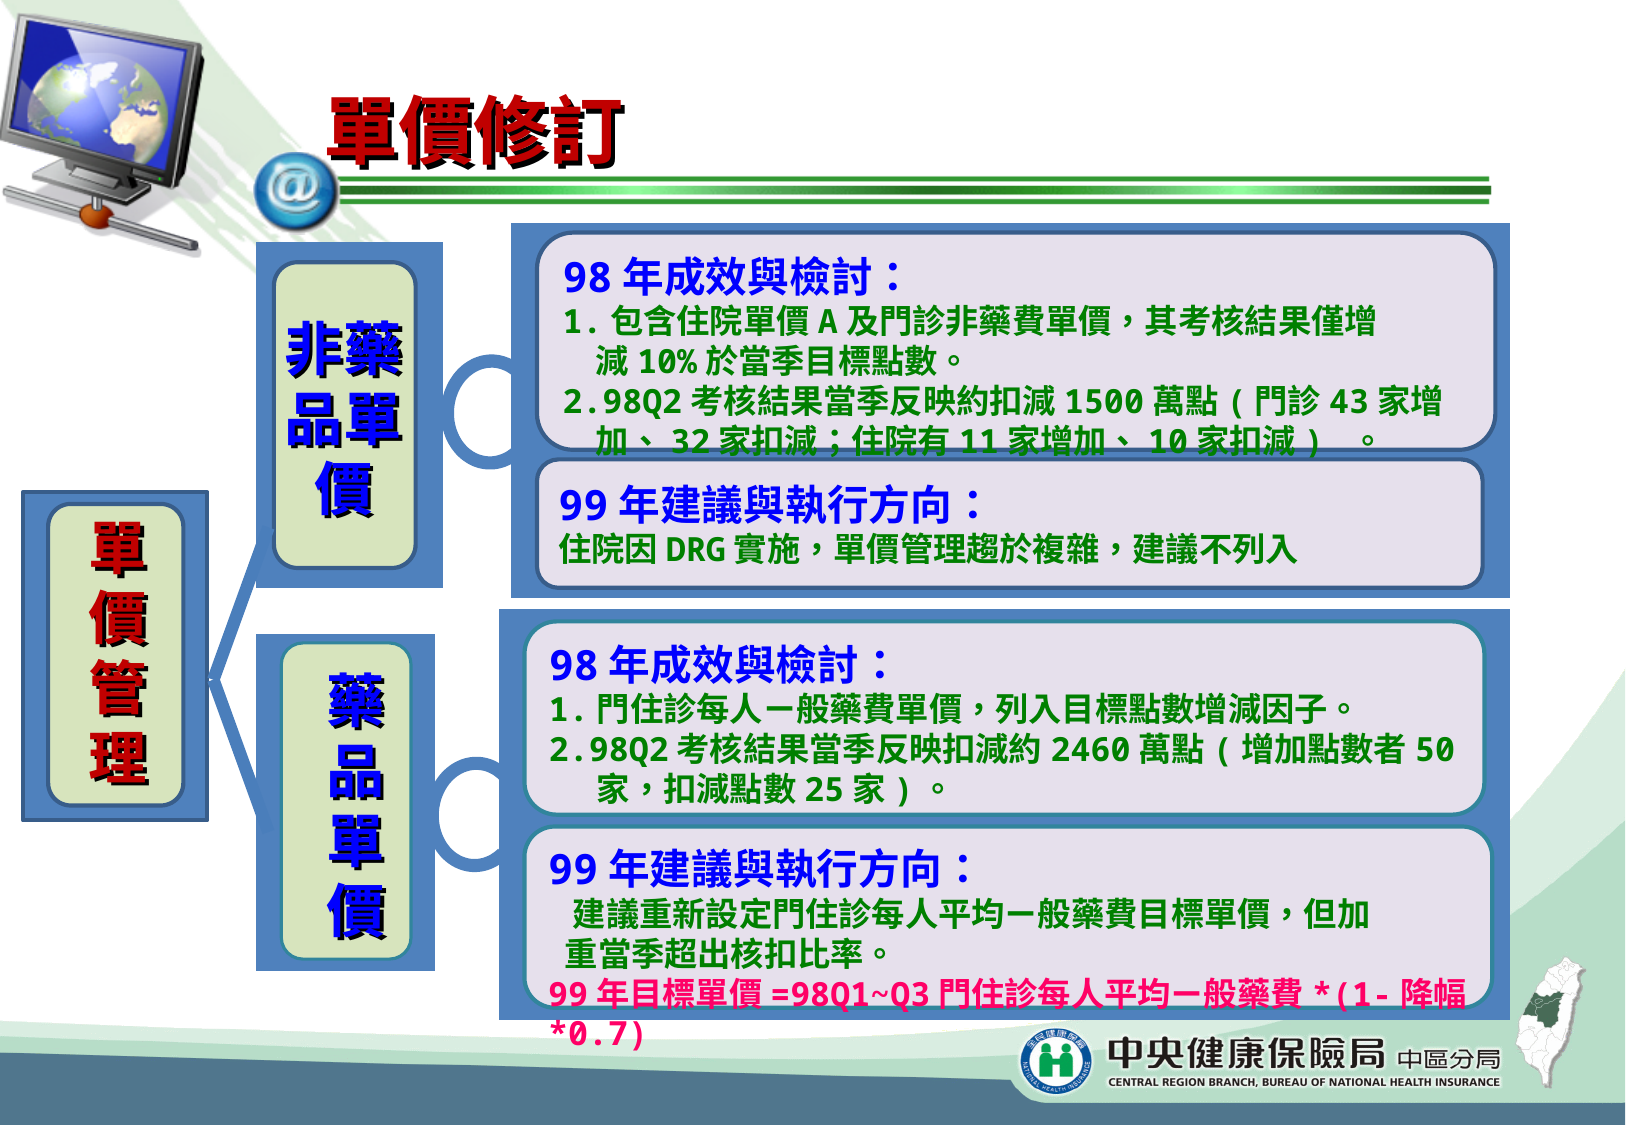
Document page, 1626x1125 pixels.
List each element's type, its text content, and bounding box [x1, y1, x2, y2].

text_box [23, 492, 207, 504]
text_box 99年建議與執行方向： 建議重新設定門住診每人平均ㄧ般藥費目標單價，但加 重當季超出核扣比率。 99年目標單價=98Q1~Q3門住診每人平均ㄧ般藥費*(1-降幅*0.7) [524, 826, 1493, 1008]
title 單價修訂 [308, 35, 1214, 223]
text_box [256, 609, 1510, 1020]
text_box 單 價 管 理 [16, 504, 220, 799]
text_box 藥品單價 [297, 656, 415, 951]
text_box 98年成效與檢討： 1.包含住院單價A及門診非藥費單價，其考核結果僅增 減10%於當季目標點數。 2.98Q2考核結果當季反映約扣減1500萬點(門診43家增 加、32家扣減；住院有11家增加、10家扣減) 。 [536, 232, 1496, 450]
text_box 非藥品單價 [262, 305, 426, 530]
text_box [256, 223, 1510, 598]
text_box 99年建議與執行方向： 住院因DRG實施，單價管理趨於複雜，建議不列入 [536, 459, 1483, 588]
text_box [23, 799, 207, 820]
text_box 98年成效與檢討： 1.門住診每人ㄧ般藥費單價，列入目標點數增減因子。 2.98Q2考核結果當季反映扣減約2460萬點(增加點數者50 家，扣減點數25家)。 [524, 621, 1485, 815]
